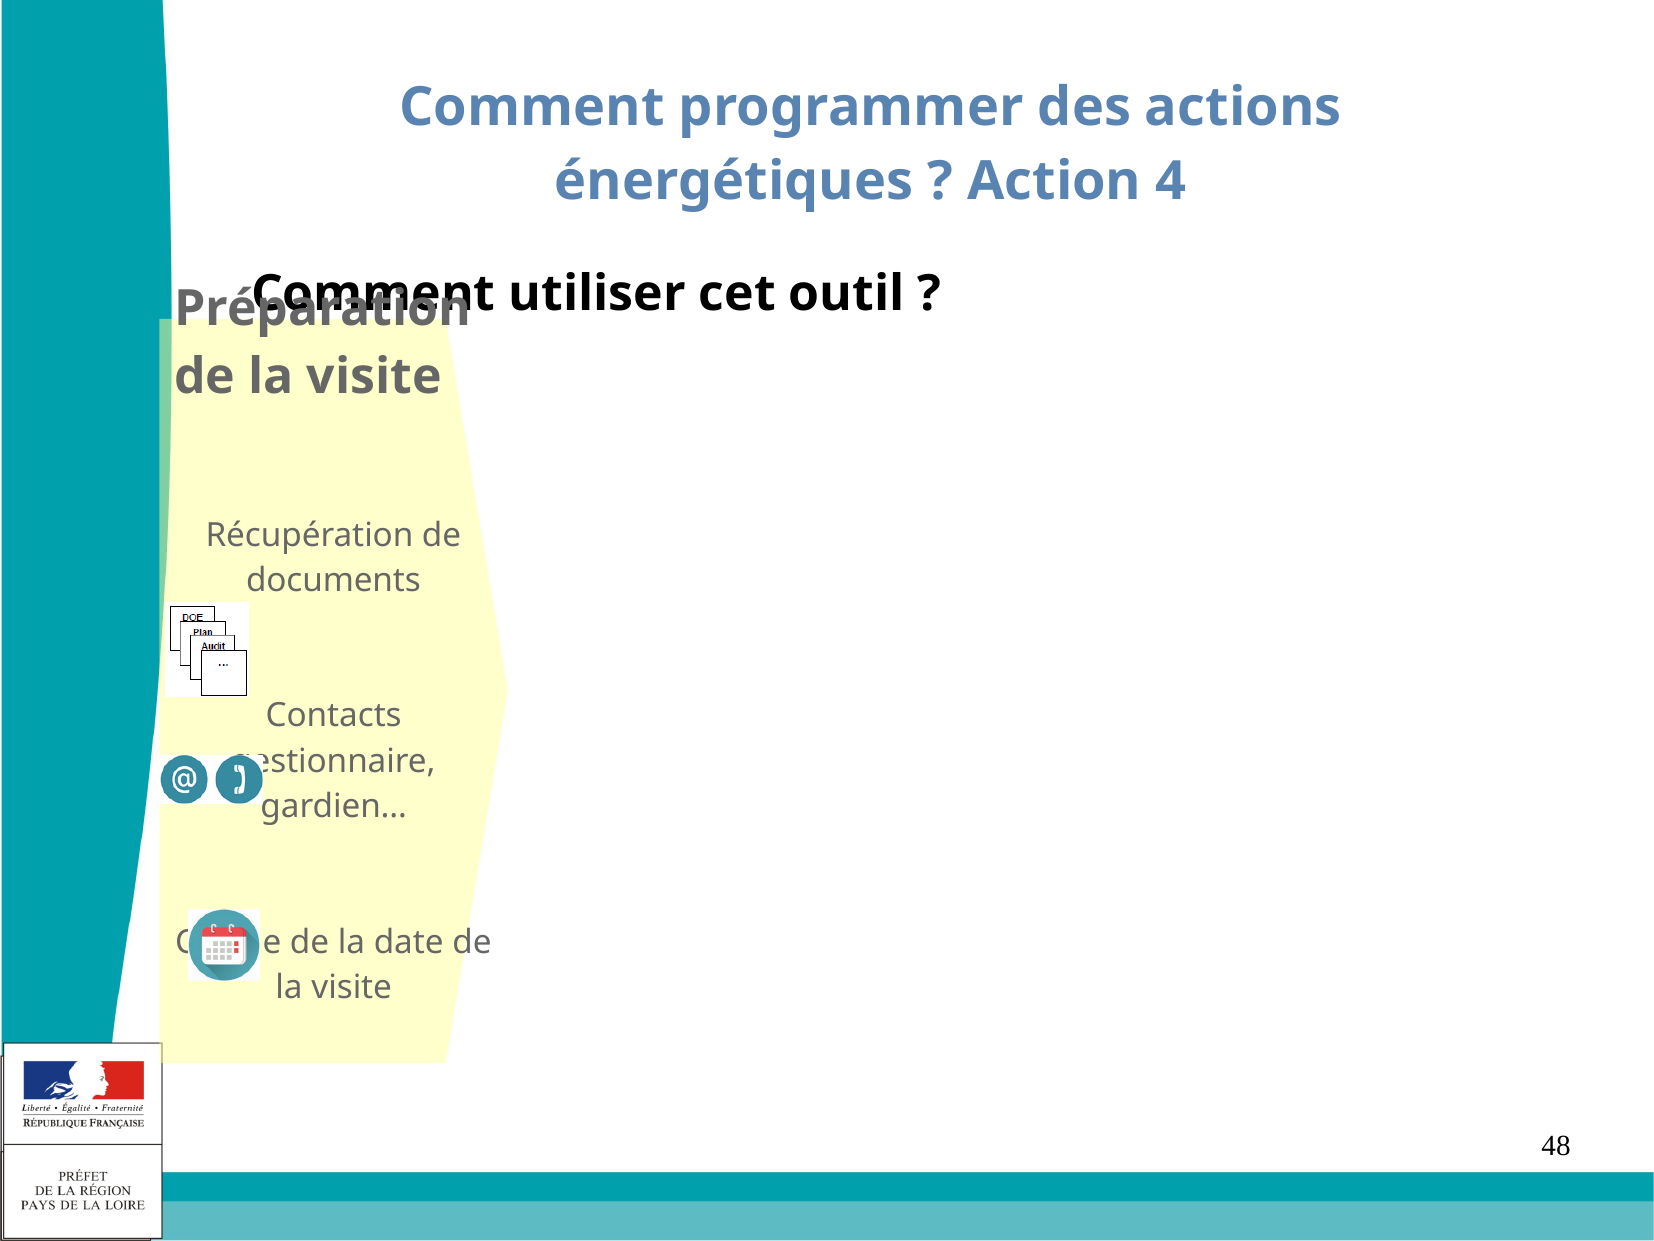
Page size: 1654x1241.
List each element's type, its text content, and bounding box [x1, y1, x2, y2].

picture [0, 0, 1654, 1241]
text_box Comment programmer des actions énergétiques ? Action 4 [206, 59, 1536, 184]
text_box Préparation de la visite Récupération de documents Contacts gestionnaire, gardien… Calage de la date de la visite [159, 318, 508, 1064]
text_box Comment utiliser cet outil ? [236, 249, 1477, 352]
